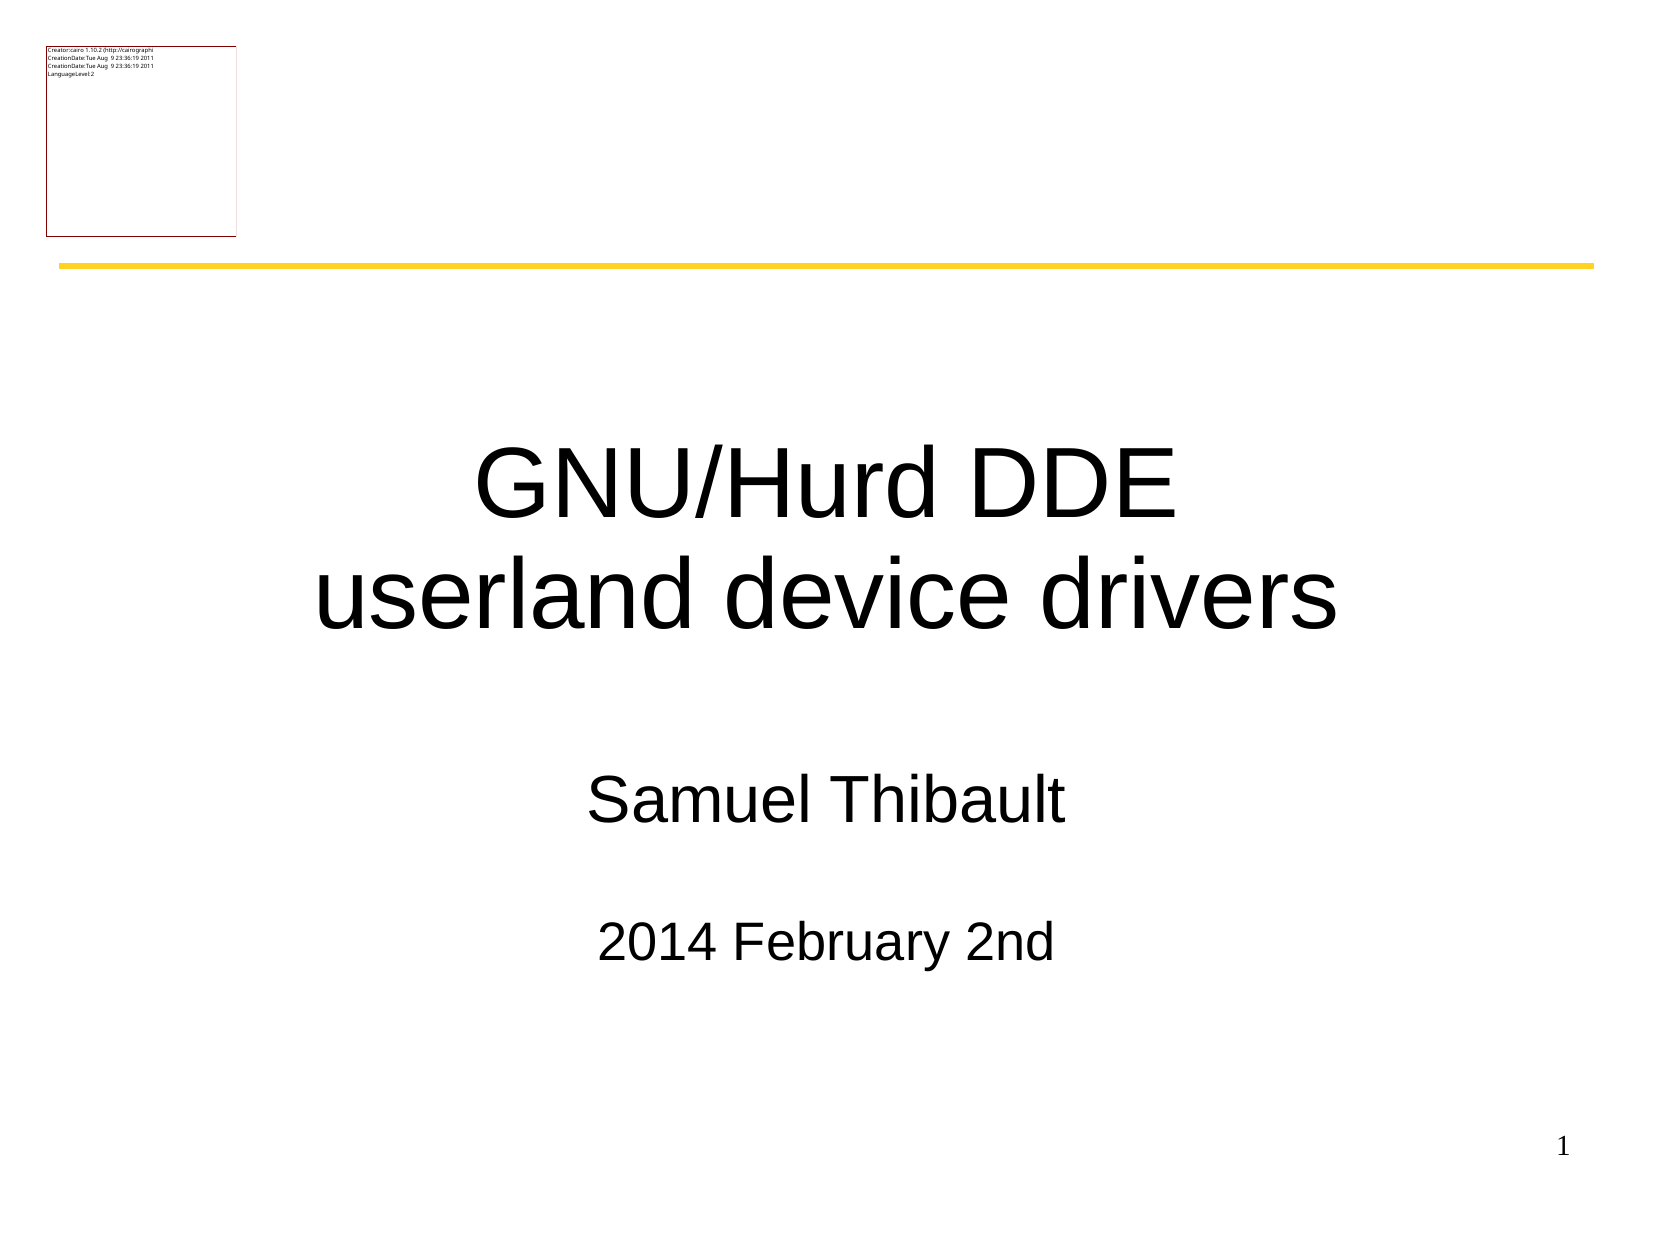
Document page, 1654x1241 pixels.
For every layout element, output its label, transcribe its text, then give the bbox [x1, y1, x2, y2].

subtitle GNU/Hurd DDE userland device drivers Samuel Thibault 2014 February 2nd [82, 290, 1571, 1109]
